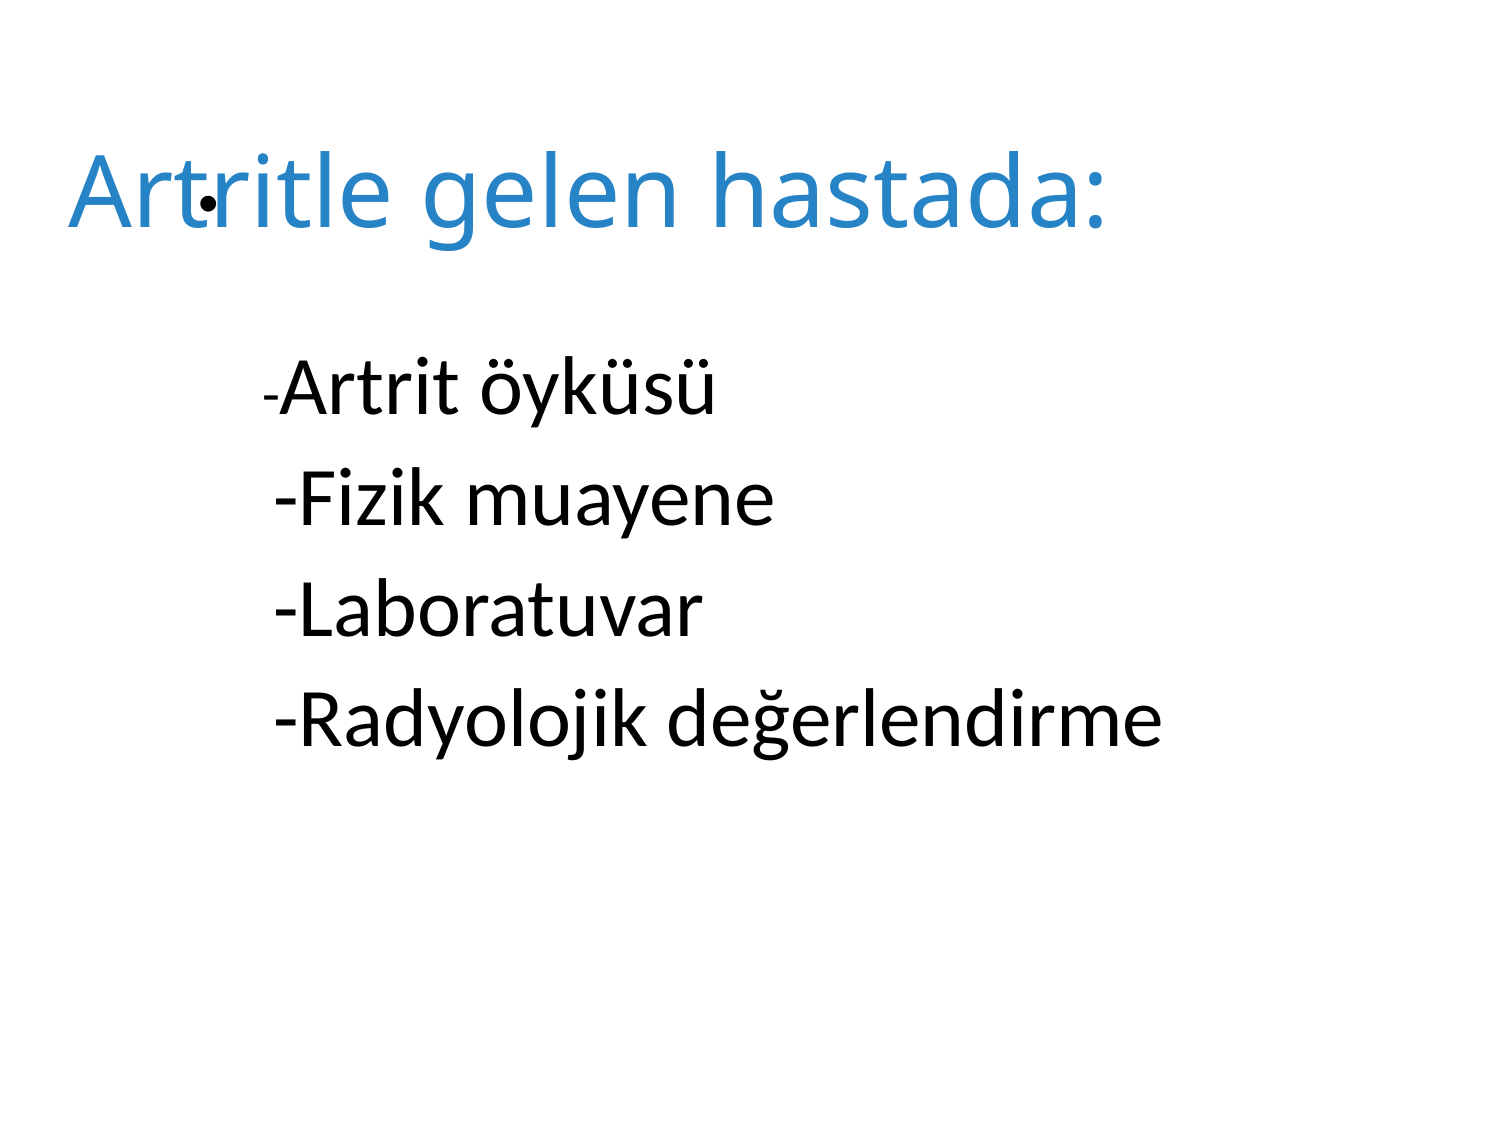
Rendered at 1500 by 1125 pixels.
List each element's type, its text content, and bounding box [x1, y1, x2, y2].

list -Artrit öyküsü -Fizik muayene -Laboratuvar -Radyolojik değerlendirme [183, 160, 1426, 905]
title Artritle gelen hastada: [53, 101, 1404, 290]
